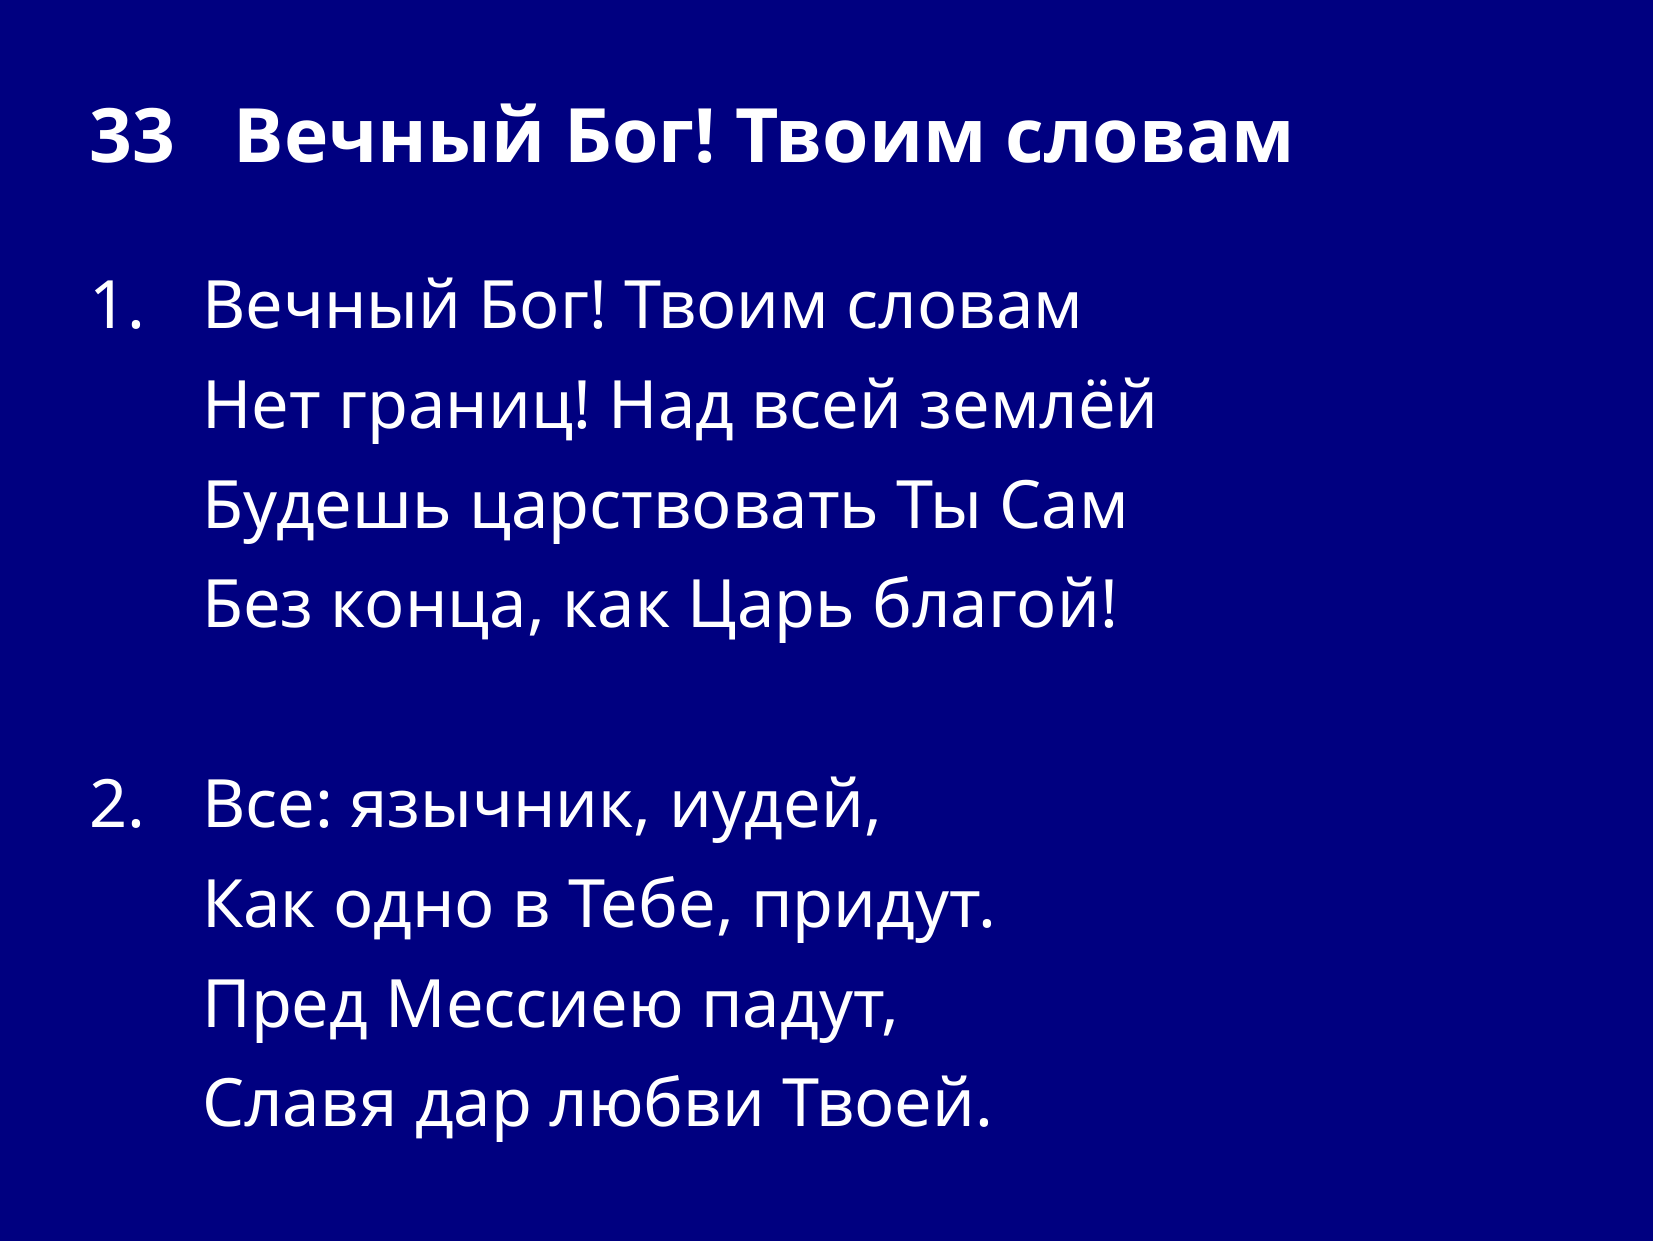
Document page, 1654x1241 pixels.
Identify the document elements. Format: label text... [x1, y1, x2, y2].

text_box 1. Вечный Бог! Твоим словам Нет границ! Над всей землёй Будешь царствовать Ты Сам Без конца, как Царь благой! 2. Все: язычник, иудей, Как одно в Тебе, придут. Пред Мессиею падут, Славя дар любви Твоей. [75, 188, 1576, 1163]
text_box 33 Вечный Бог! Твоим словам [75, 75, 1576, 188]
